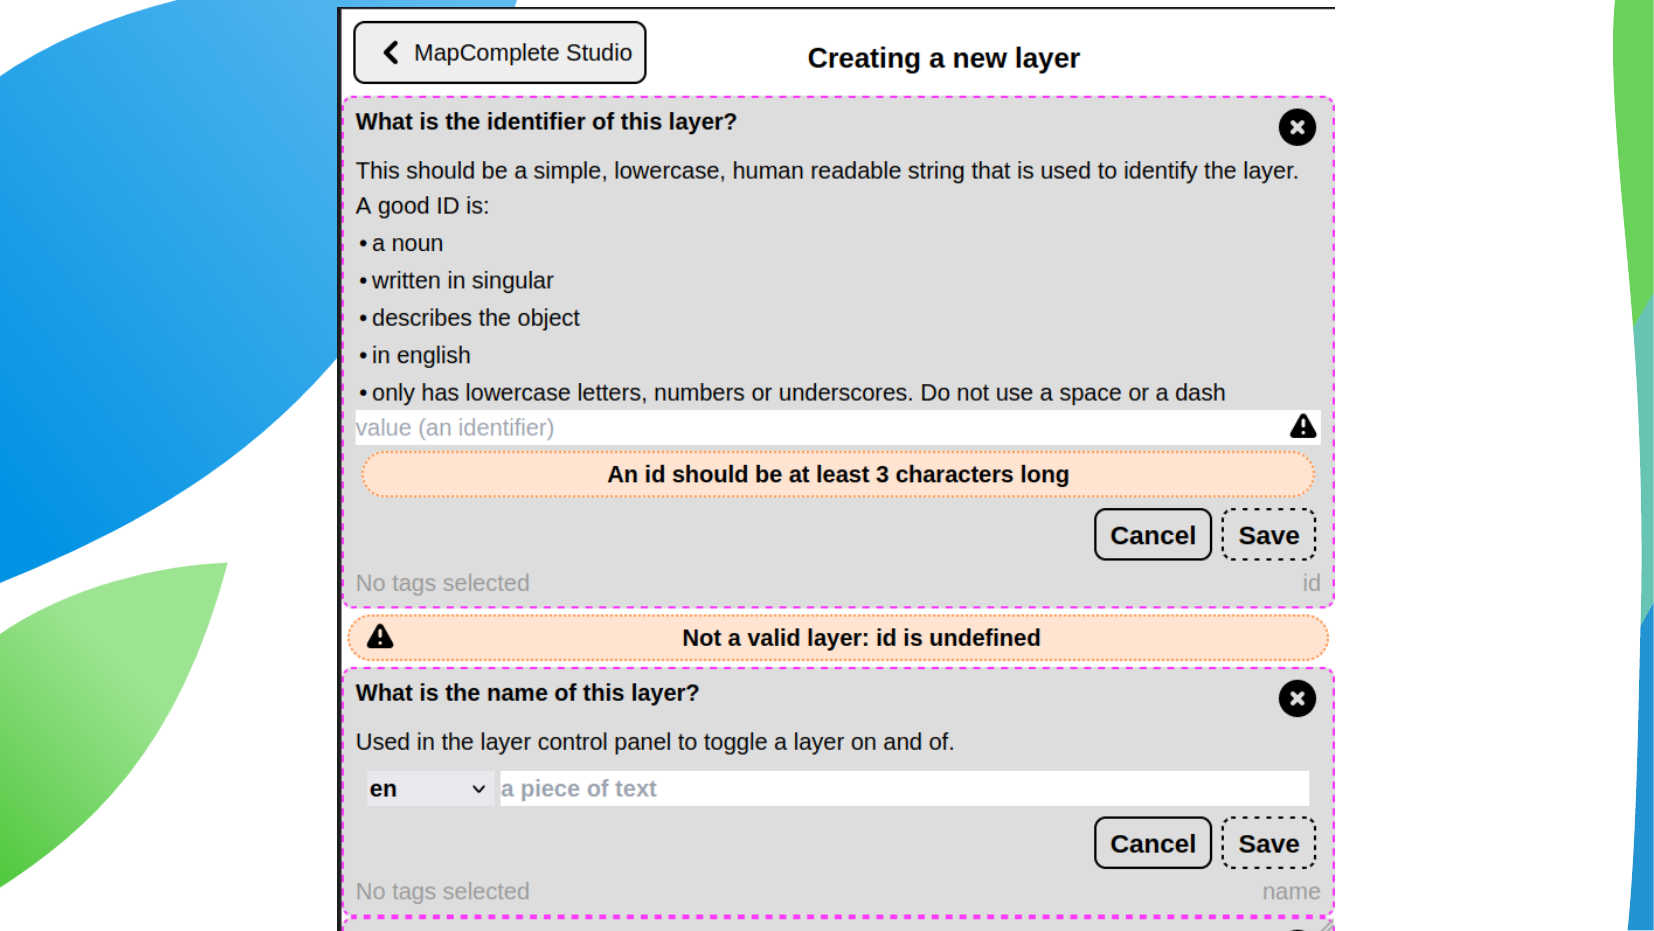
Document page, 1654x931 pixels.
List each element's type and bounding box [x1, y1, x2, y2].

picture [0, 0, 1335, 931]
